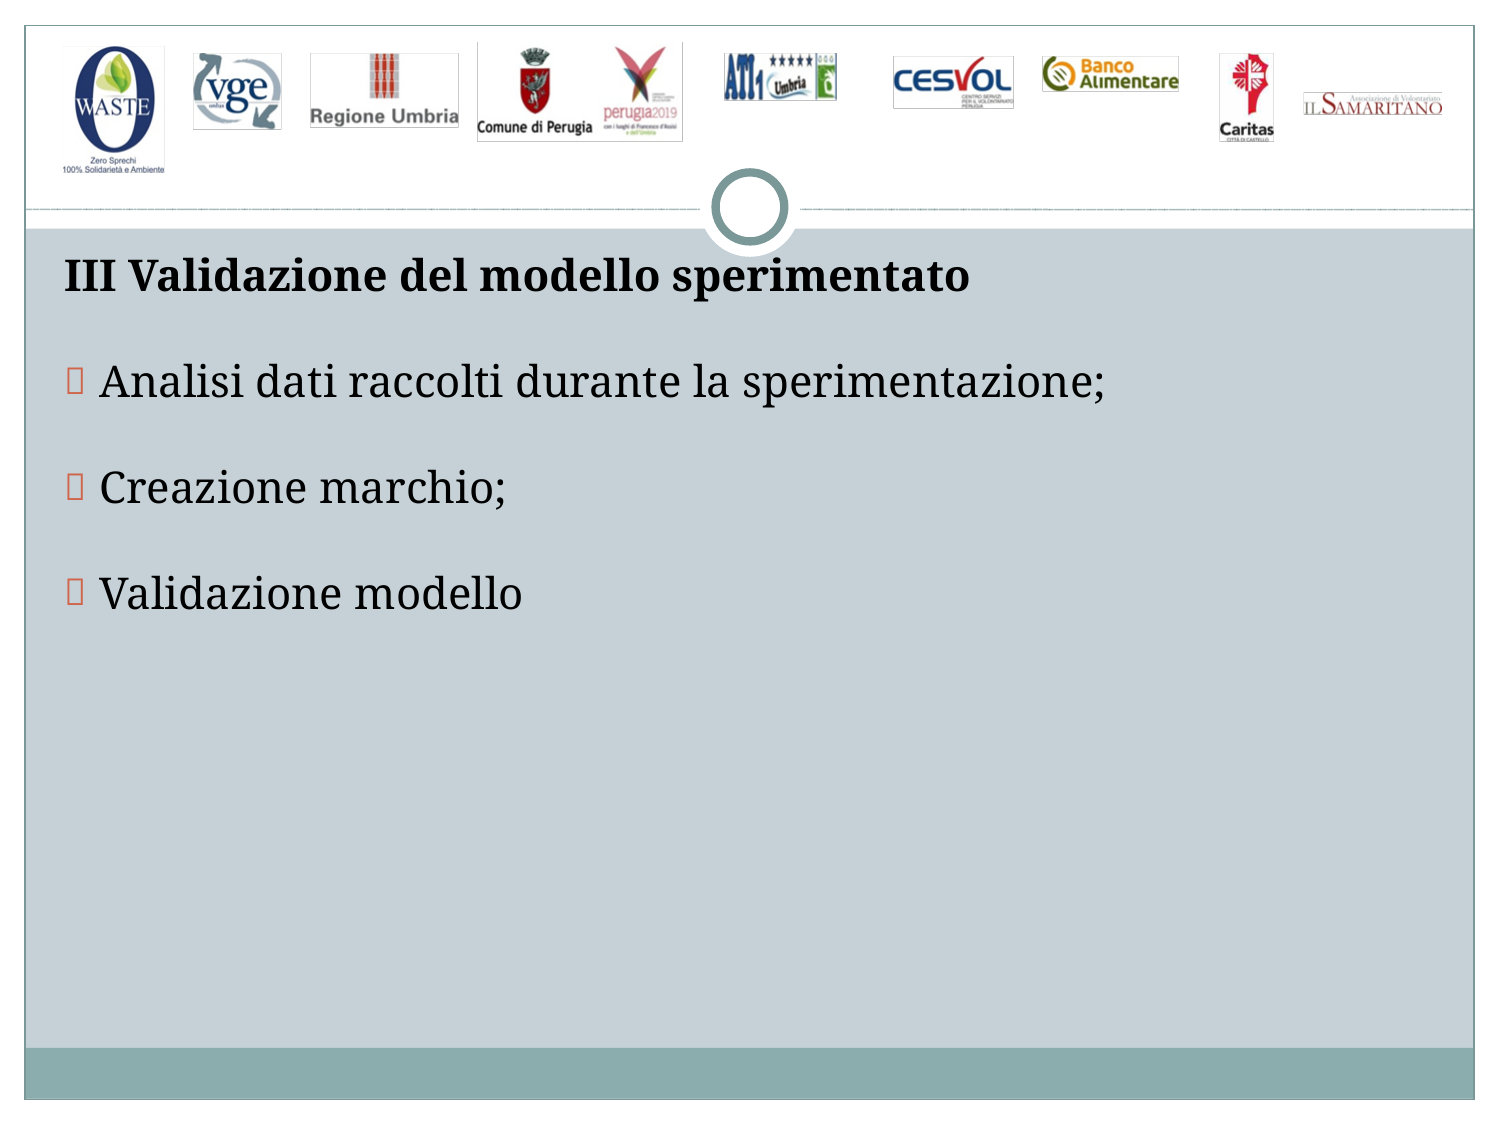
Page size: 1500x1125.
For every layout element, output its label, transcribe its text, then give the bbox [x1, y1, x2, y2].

text_box III Validazione del modello sperimentato Analisi dati raccolti durante la sperimentazione; Creazione marchio; Validazione modello [49, 250, 1445, 1001]
picture [53, 42, 1454, 191]
